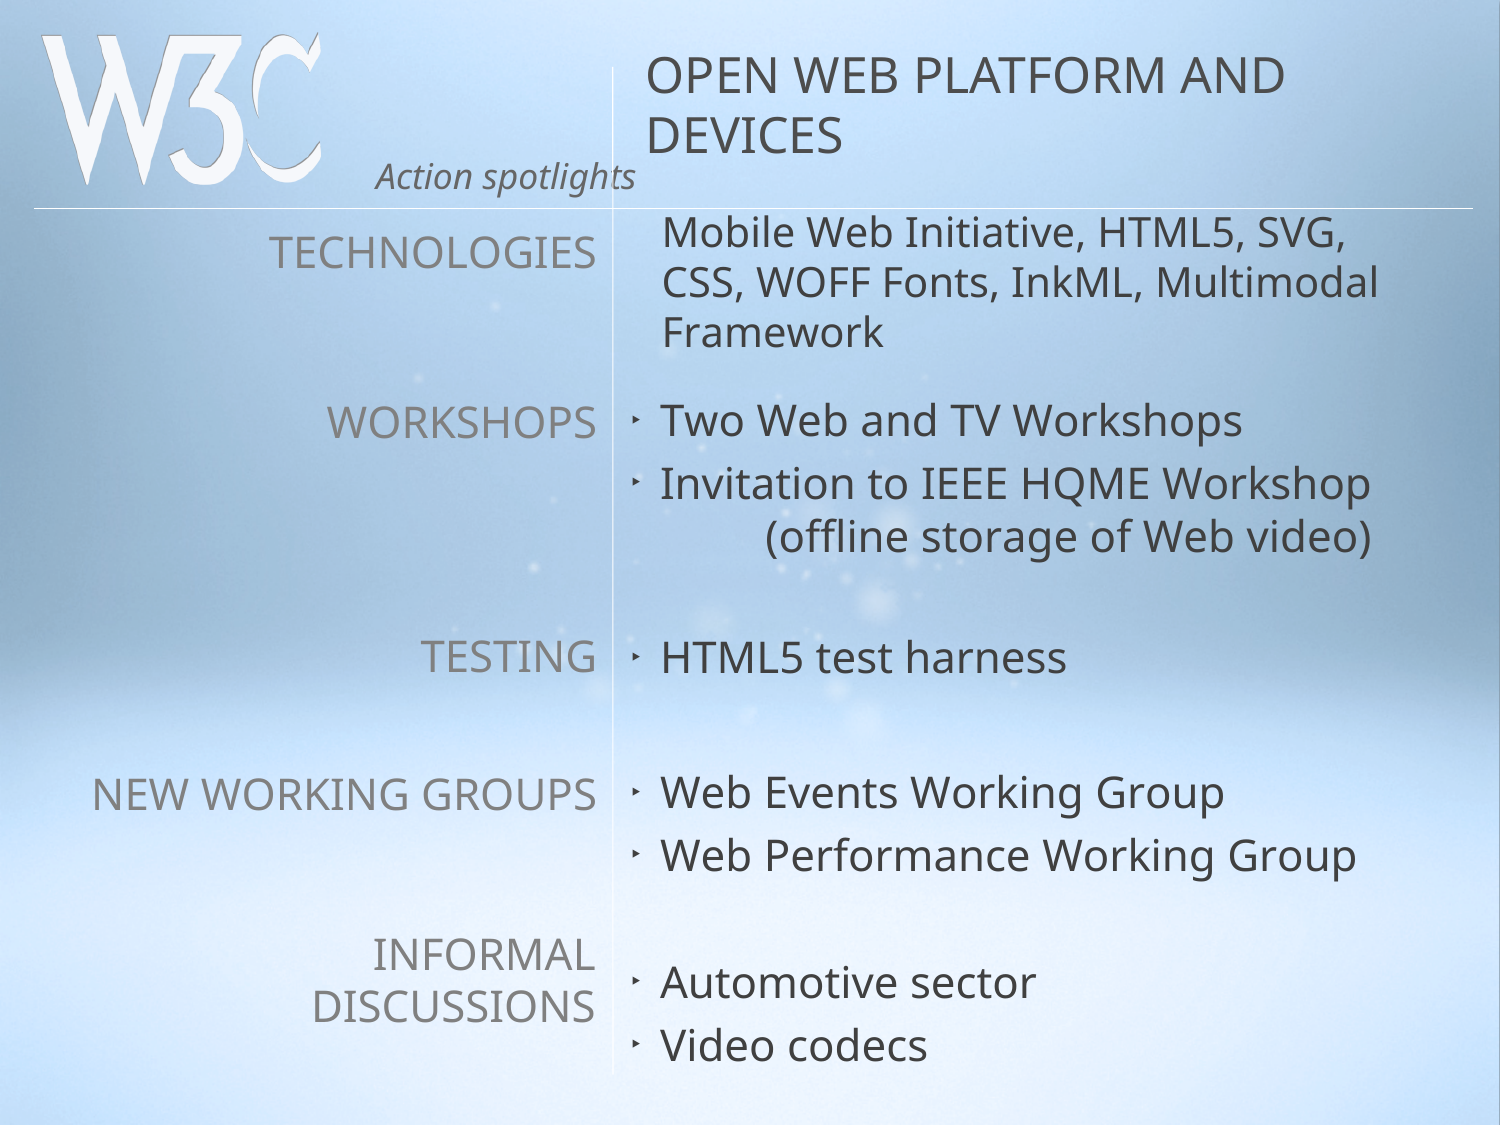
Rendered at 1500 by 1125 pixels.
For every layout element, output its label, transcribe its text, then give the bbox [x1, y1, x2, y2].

text_box Automotive sector Video codecs [616, 950, 1441, 1075]
text_box Action spotlights [376, 154, 612, 197]
text_box WORKSHOPS [132, 352, 598, 489]
text_box HTML5 test harness [616, 624, 1441, 688]
text_box TECHNOLOGIES [117, 208, 598, 294]
text_box Mobile Web Initiative, HTML5, SVG, CSS, WOFF Fonts, InkML, Multimodal Framework [661, 209, 1441, 353]
text_box TESTING [132, 586, 598, 723]
text_box Web Events Working Group Web Performance Working Group [616, 760, 1441, 885]
text_box Action spotlights [614, 154, 637, 197]
title OPEN WEB PLATFORM AND DEVICES [635, 0, 1500, 207]
text_box NEW WORKING GROUPS [48, 699, 598, 886]
text_box Two Web and TV Workshops Invitation to IEEE HQME Workshop (offline storage of Web video) [616, 388, 1441, 565]
picture [0, 0, 1500, 1125]
text_box INFORMAL DISCUSSIONS [94, 885, 596, 1073]
